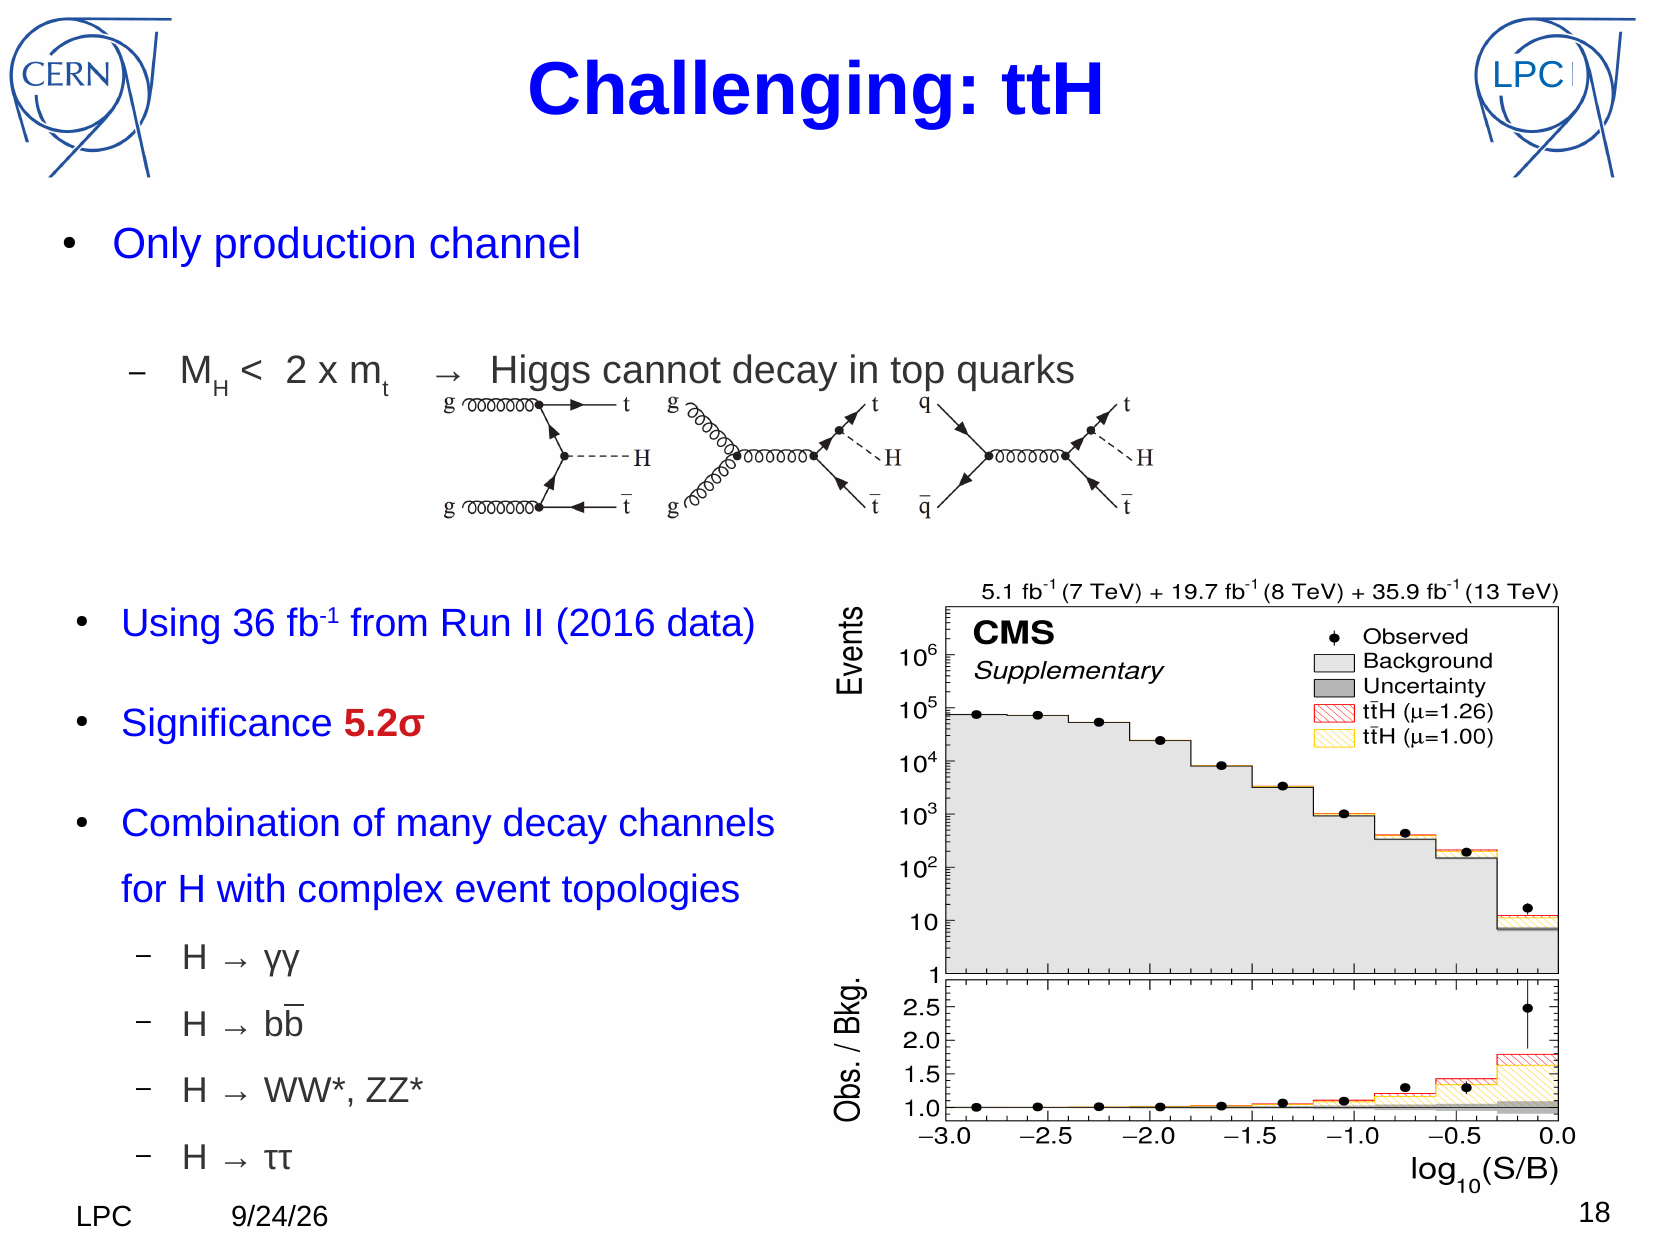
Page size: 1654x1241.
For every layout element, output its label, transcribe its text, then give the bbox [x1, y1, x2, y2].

list Only production channel MH < 2 x mt → Higgs cannot decay in top quarks [45, 195, 1636, 556]
picture [823, 569, 1589, 1196]
list Using 36 fb-1 from Run II (2016 data) Significance 5.2σ Combination of many decay channels for H with complex event topologies H → γγ H → bb H → WW*, ZZ* H → ττ [60, 578, 781, 1194]
title Challenging: ttH [173, 5, 1461, 172]
picture [1470, 14, 1638, 180]
picture [5, 14, 174, 180]
